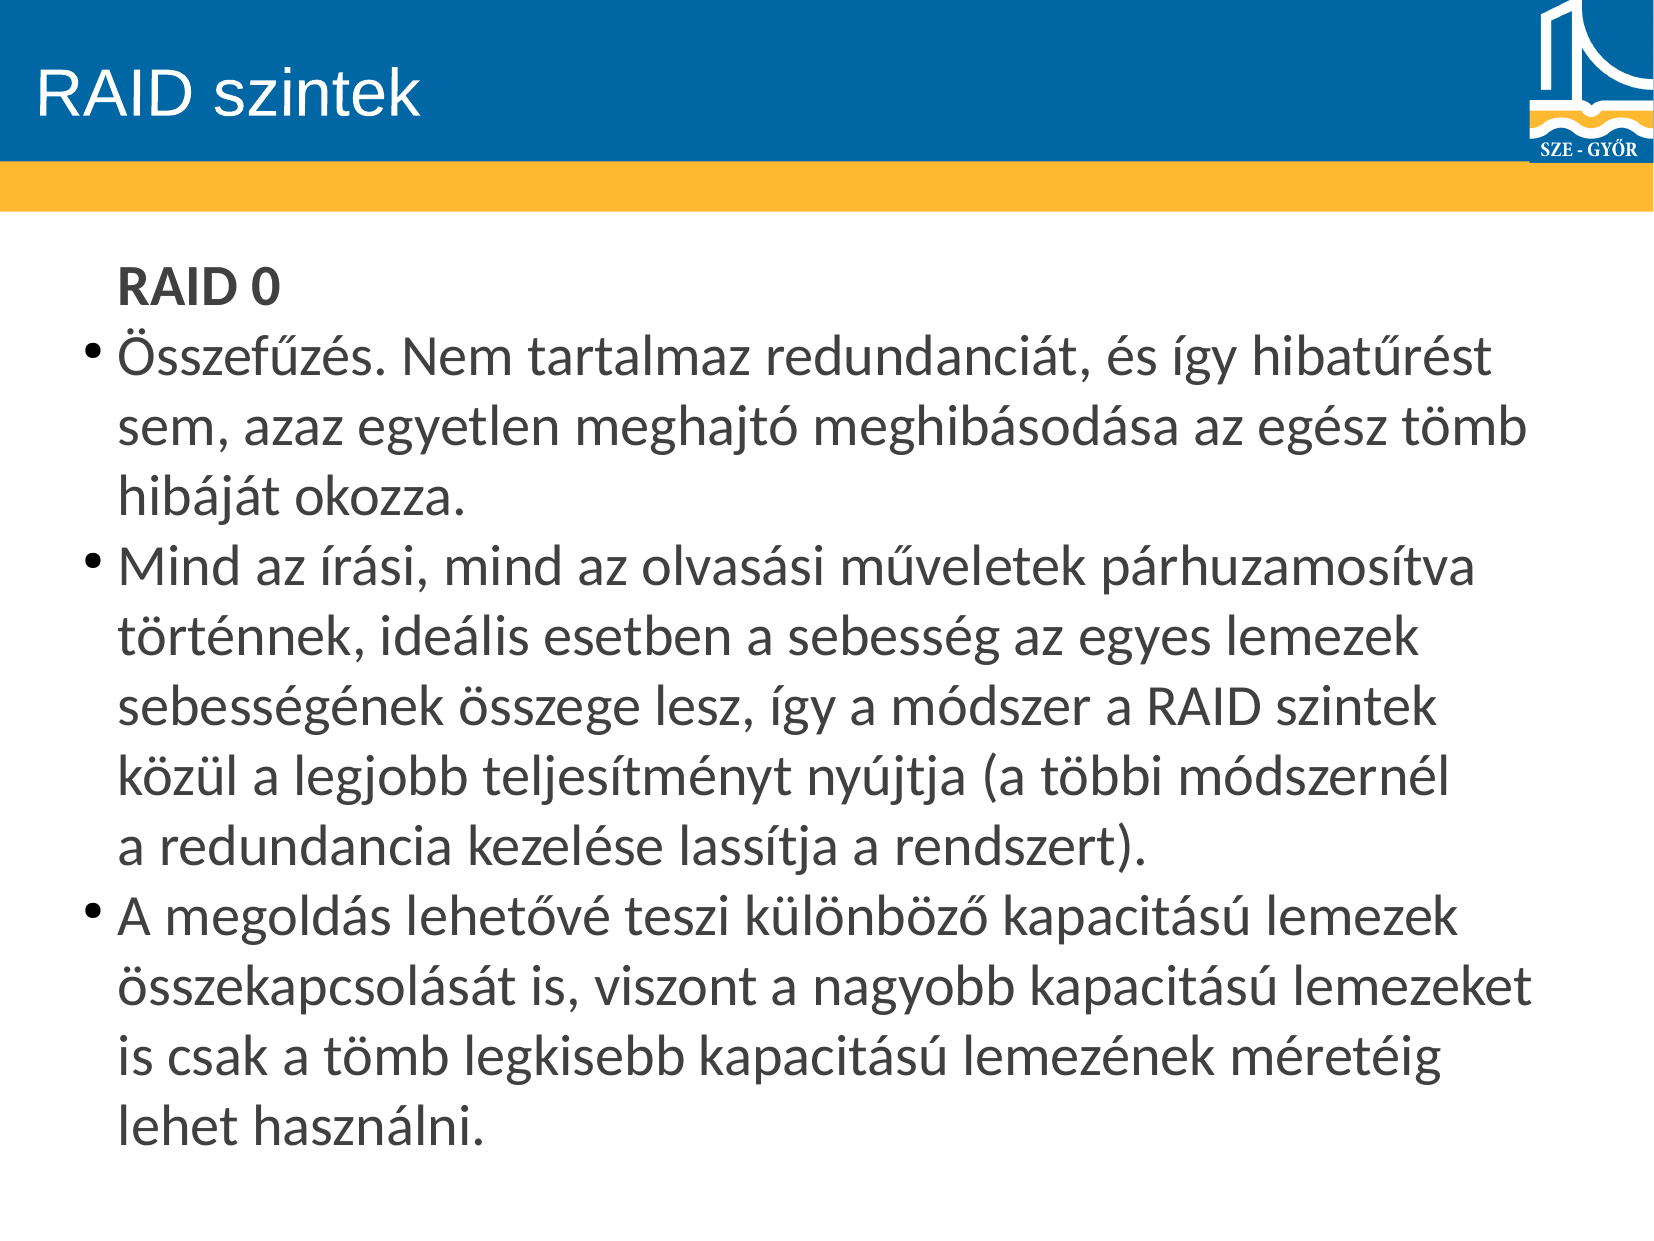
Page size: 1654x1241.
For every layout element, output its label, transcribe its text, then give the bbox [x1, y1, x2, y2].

text_box RAID 0 Összefűzés. Nem tartalmaz redundanciát, és így hibatűrést sem, azaz egyetlen meghajtó meghibásodása az egész tömb hibáját okozza. Mind az írási, mind az olvasási műveletek párhuzamosítva történnek, ideális esetben a sebesség az egyes lemezek sebességének összege lesz, így a módszer a RAID szintek közül a legjobb teljesítményt nyújtja (a többi módszernél a redundancia kezelése lassítja a rendszert). A megoldás lehetővé teszi különböző kapacitású lemezek összekapcsolását is, viszont a nagyobb kapacitású lemezeket is csak a tömb legkisebb kapacitású lemezének méretéig lehet használni. [82, 247, 1571, 1198]
text_box RAID szintek [34, 48, 1524, 144]
picture [1529, 0, 1654, 163]
